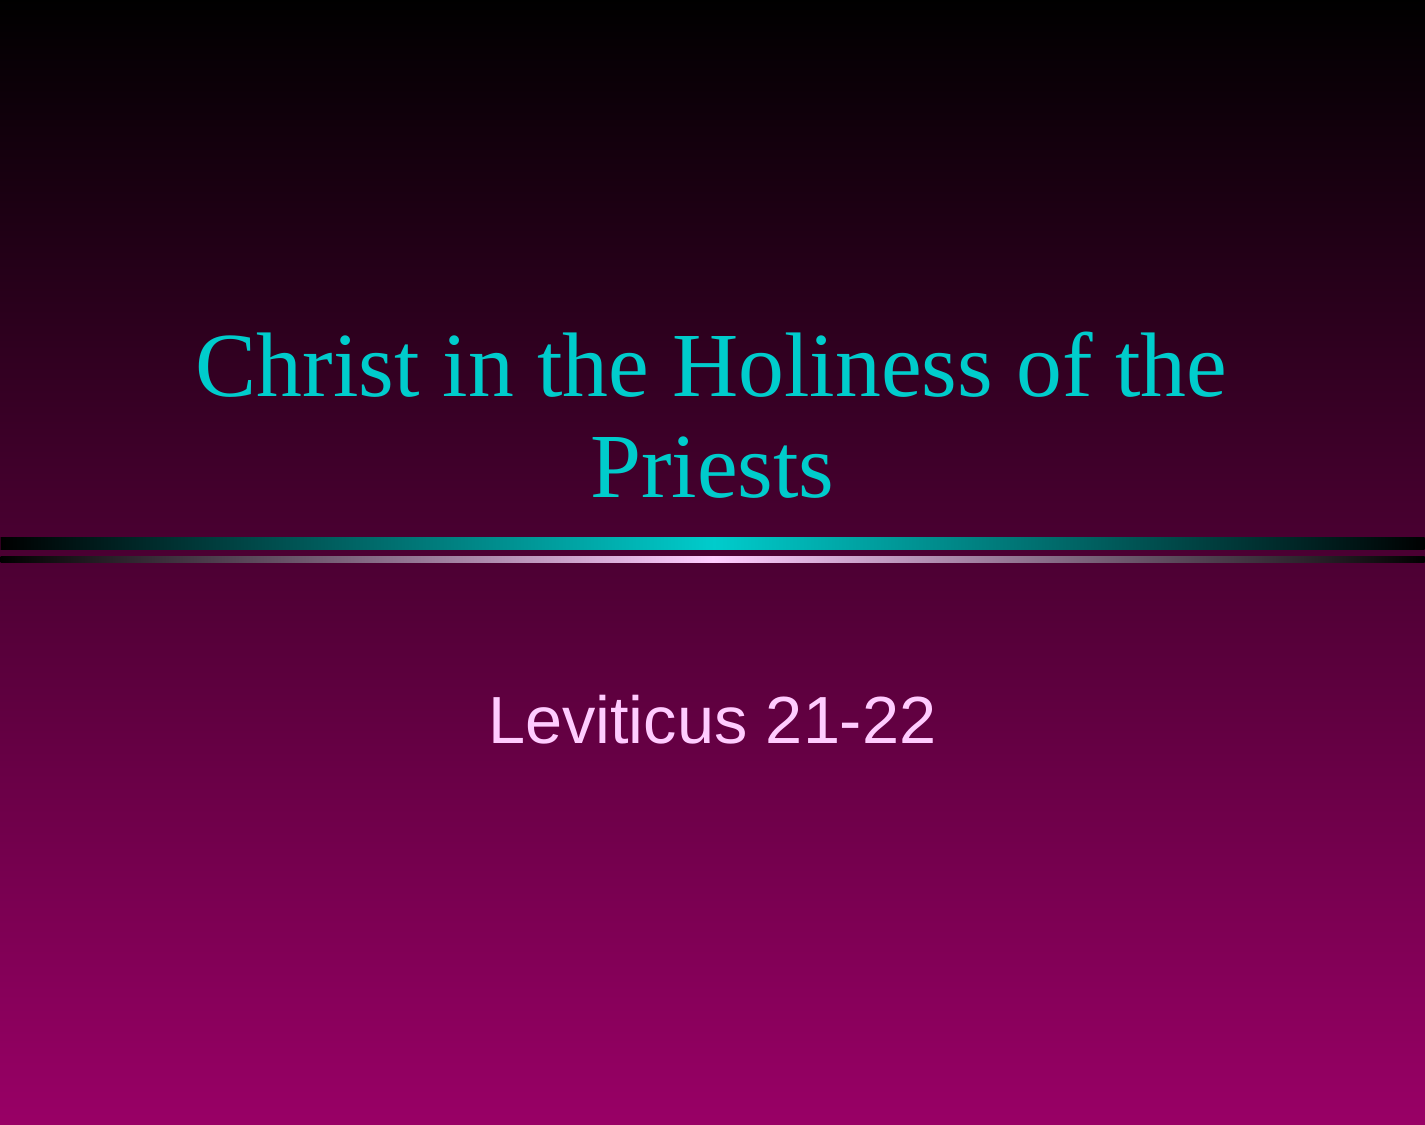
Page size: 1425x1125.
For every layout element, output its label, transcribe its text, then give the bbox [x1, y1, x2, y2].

subtitle Leviticus 21-22 [213, 675, 1212, 963]
title Christ in the Holiness of the Priests [106, 289, 1319, 525]
